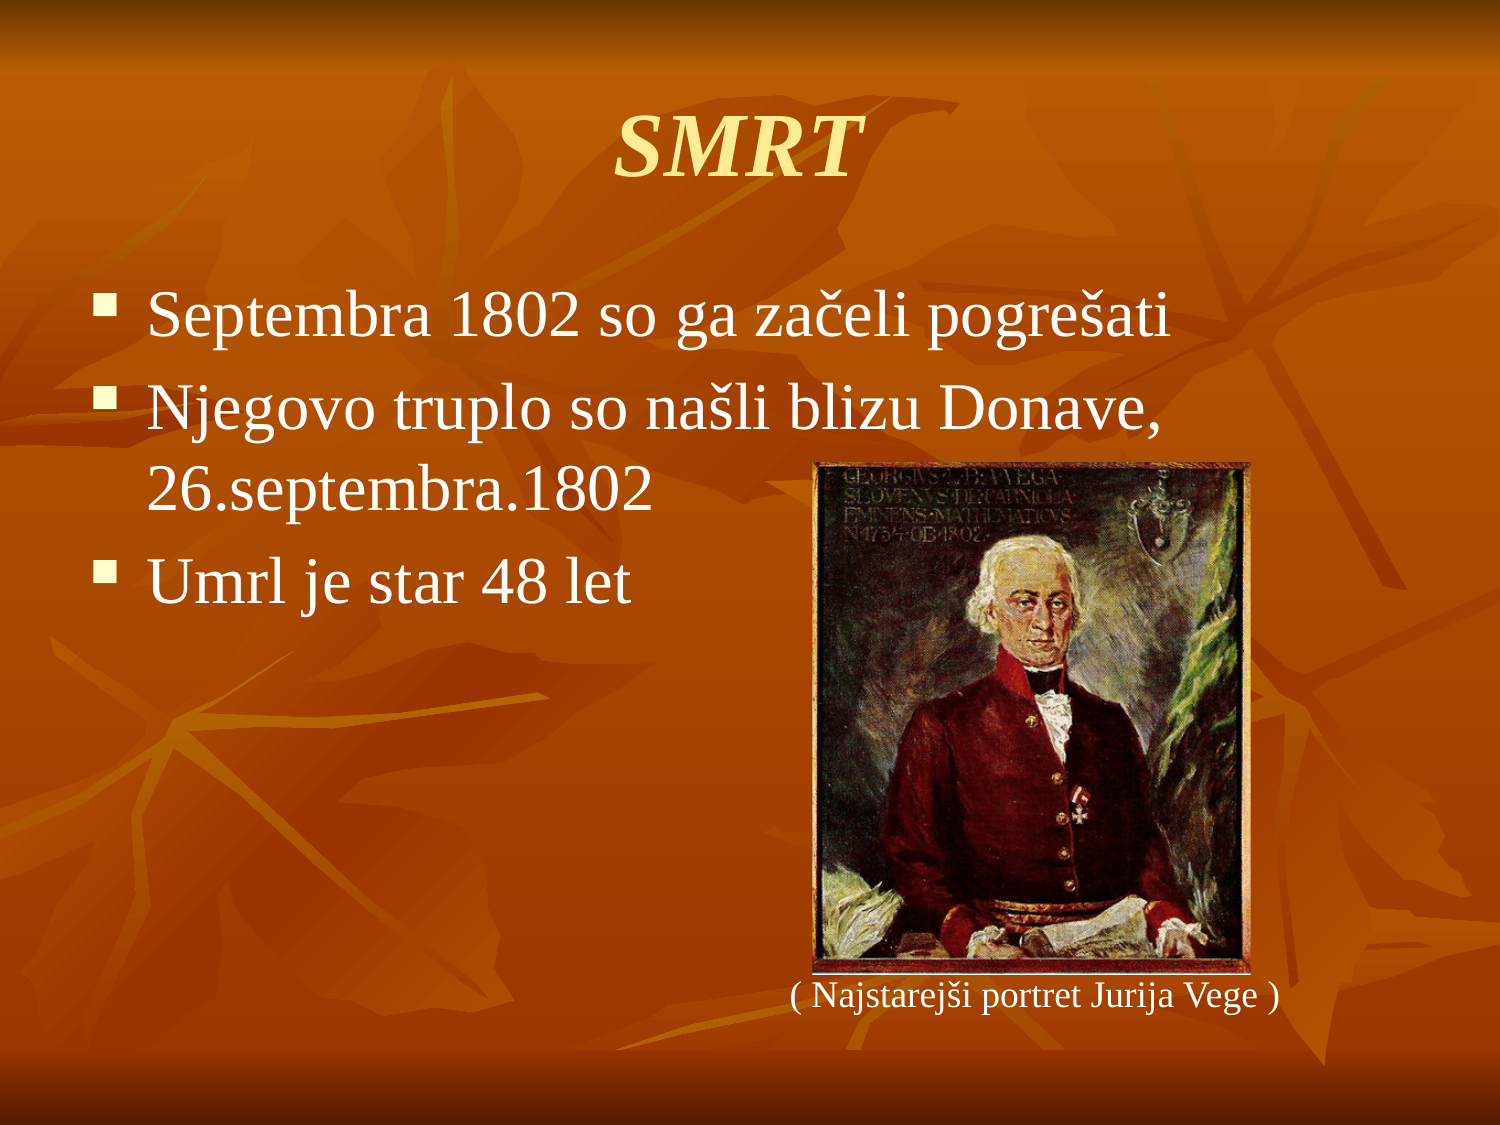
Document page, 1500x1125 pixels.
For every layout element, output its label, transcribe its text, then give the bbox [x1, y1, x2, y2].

list Septembra 1802 so ga začeli pogrešati Njegovo truplo so našli blizu Donave, 26.septembra.1802 Umrl je star 48 let [75, 262, 1425, 1006]
title SMRT [75, 45, 1425, 234]
text_box ( Najstarejši portret Jurija Vege ) [774, 962, 1313, 1023]
picture [812, 462, 1251, 962]
subtitle [1425, 806, 1500, 810]
